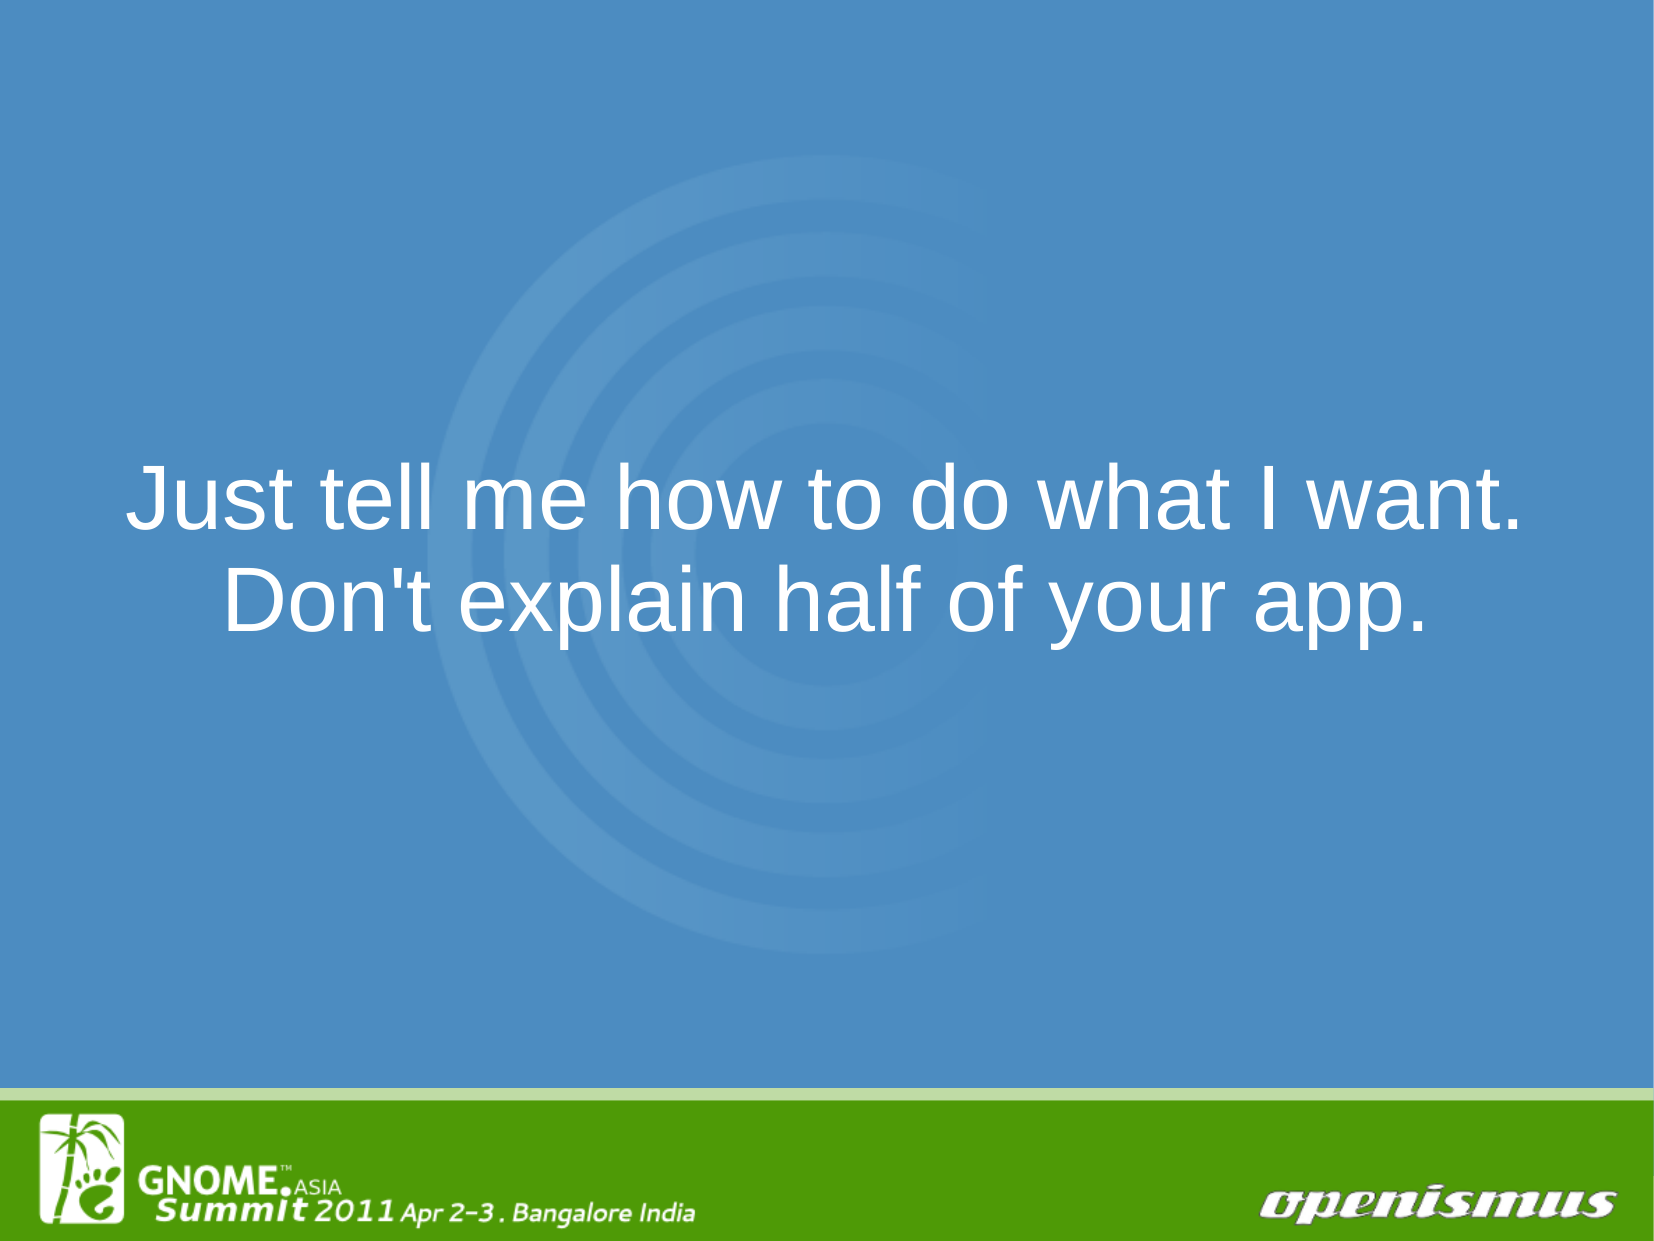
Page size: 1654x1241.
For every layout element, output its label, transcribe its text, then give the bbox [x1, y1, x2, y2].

picture [0, 0, 1654, 1241]
title Just tell me how to do what I want. Don't explain half of your app. [82, 445, 1571, 653]
